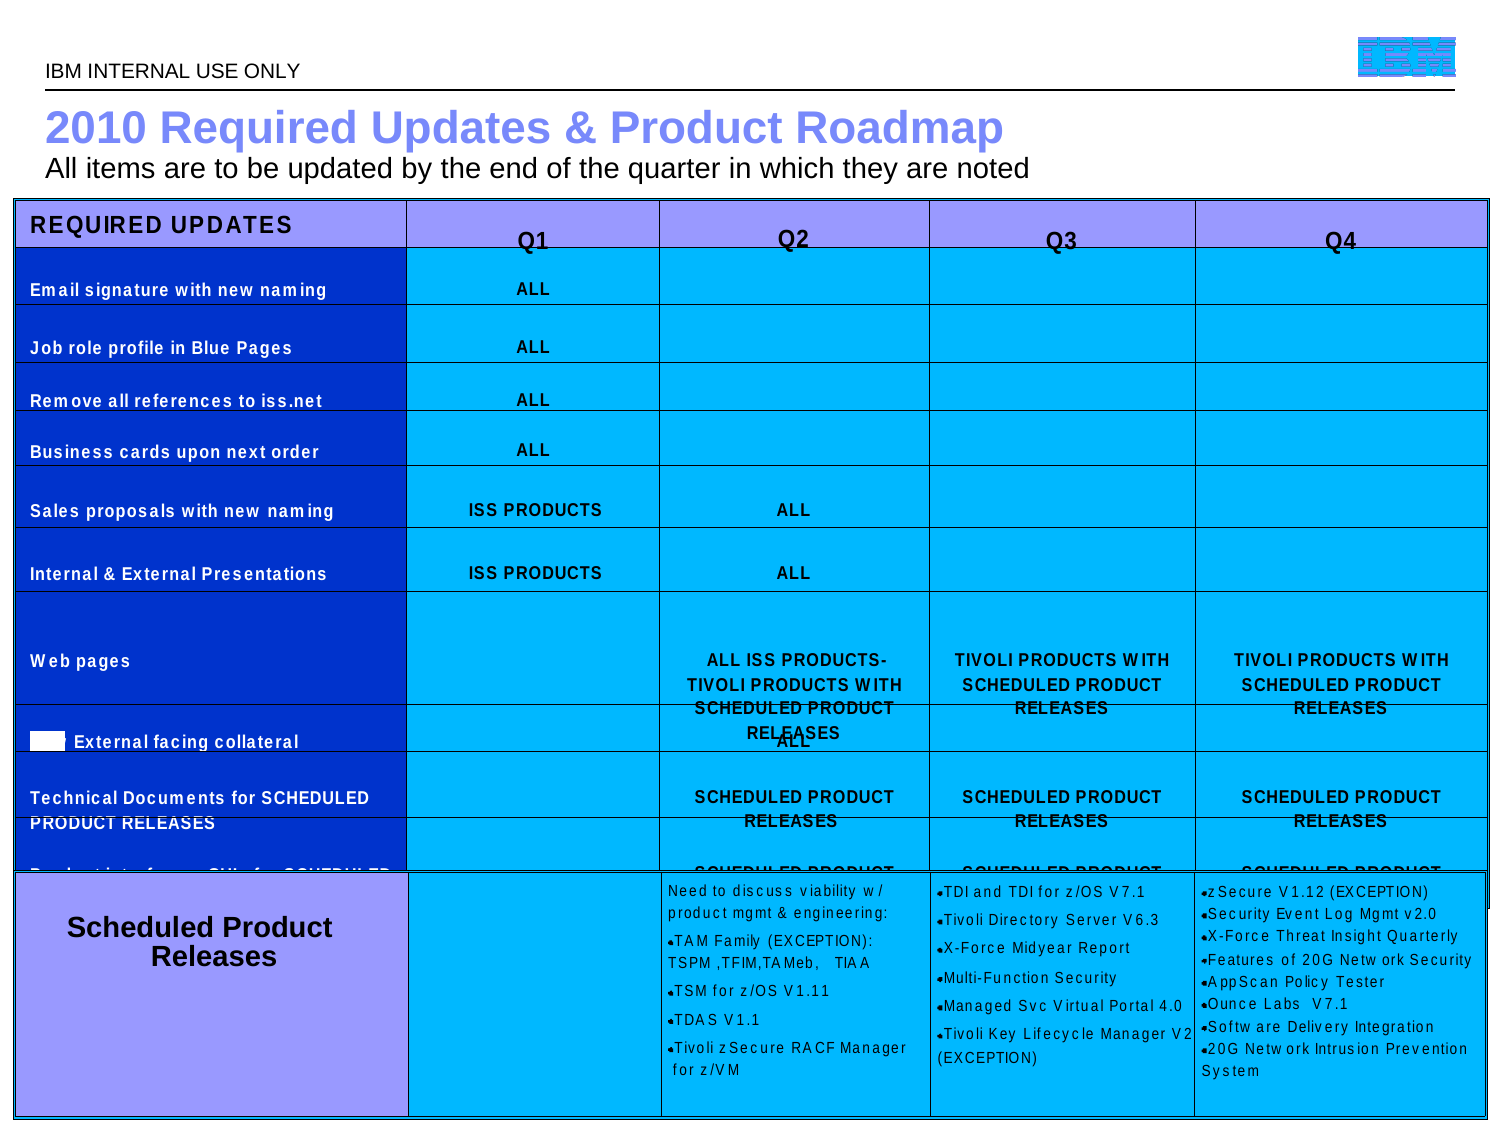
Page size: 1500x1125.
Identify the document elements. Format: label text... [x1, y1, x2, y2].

chart [13, 198, 1490, 1120]
text_box [18, 253, 255, 297]
title 2010 Required Updates & Product Roadmap All items are to be updated by the end of the quarter in which they are noted [29, 97, 1456, 205]
text_box Scheduled Product Releases [19, 915, 381, 991]
